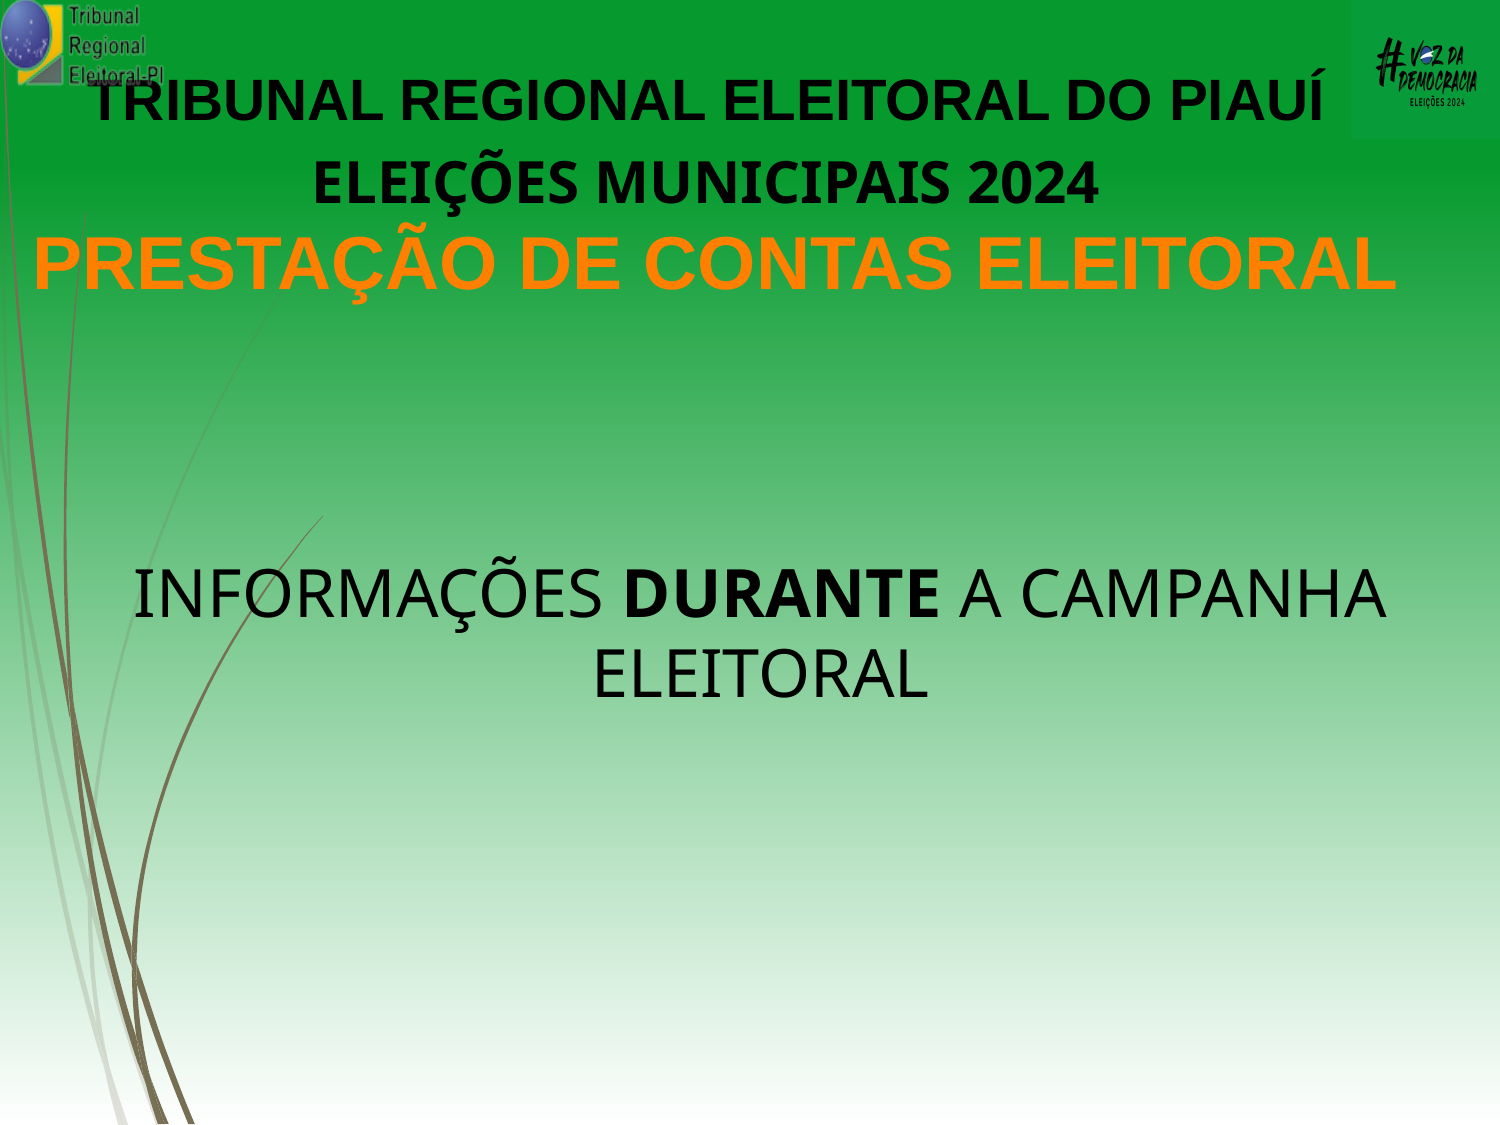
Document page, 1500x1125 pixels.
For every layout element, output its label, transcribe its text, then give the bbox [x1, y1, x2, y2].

text_box TRIBUNAL REGIONAL ELEITORAL DO PIAUÍ ELEIÇÕES MUNICIPAIS 2024 PRESTAÇÃO DE CONTAS ELEITORAL [0, 54, 1472, 313]
text_box INFORMAÇÕES DURANTE A CAMPANHA ELEITORAL [23, 283, 1498, 1099]
picture [0, 0, 178, 94]
picture [1351, 0, 1500, 139]
